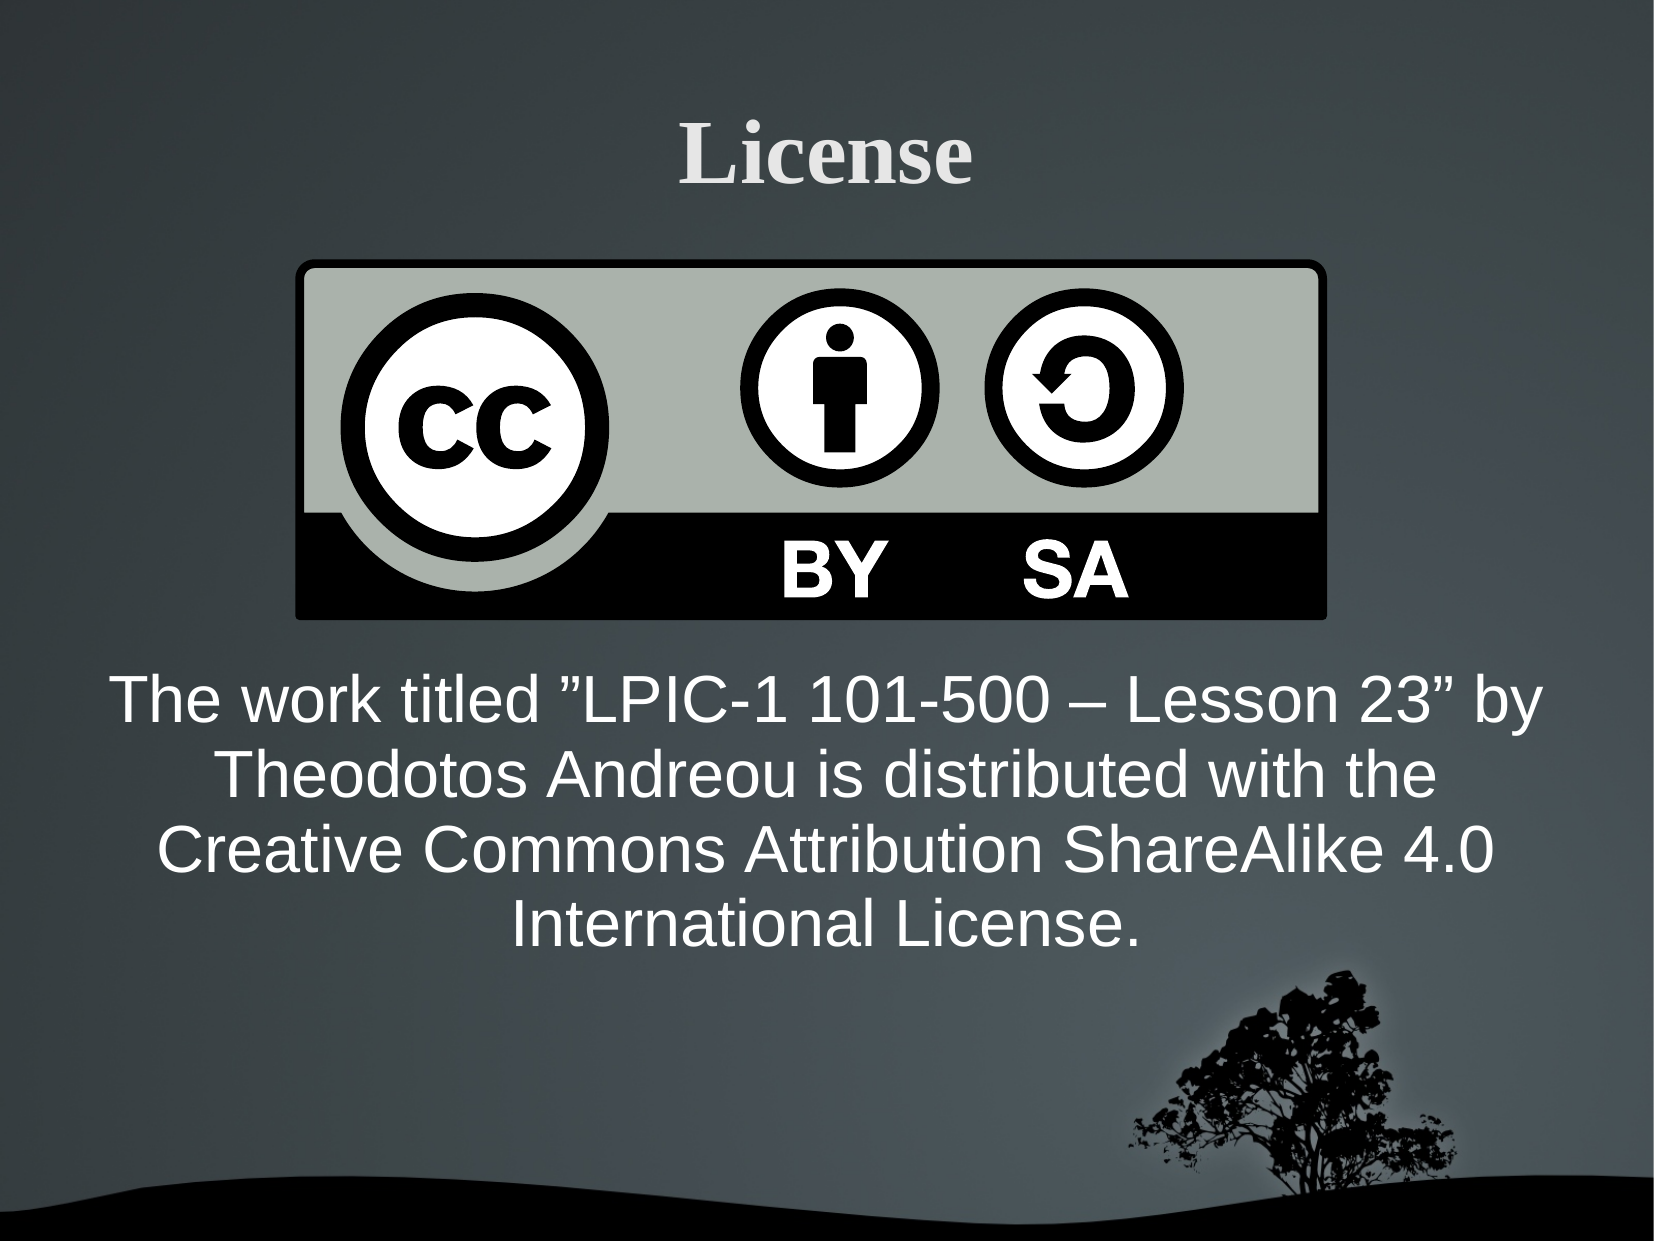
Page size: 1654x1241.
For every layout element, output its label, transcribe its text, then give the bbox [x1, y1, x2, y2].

subtitle The work titled ”LPIC-1 101-500 – Lesson 23” by Theodotos Andreou is distributed with the Creative Commons Attribution ShareAlike 4.0 International License. [82, 290, 1571, 1109]
picture [0, 0, 1654, 1241]
title License [82, 49, 1571, 257]
